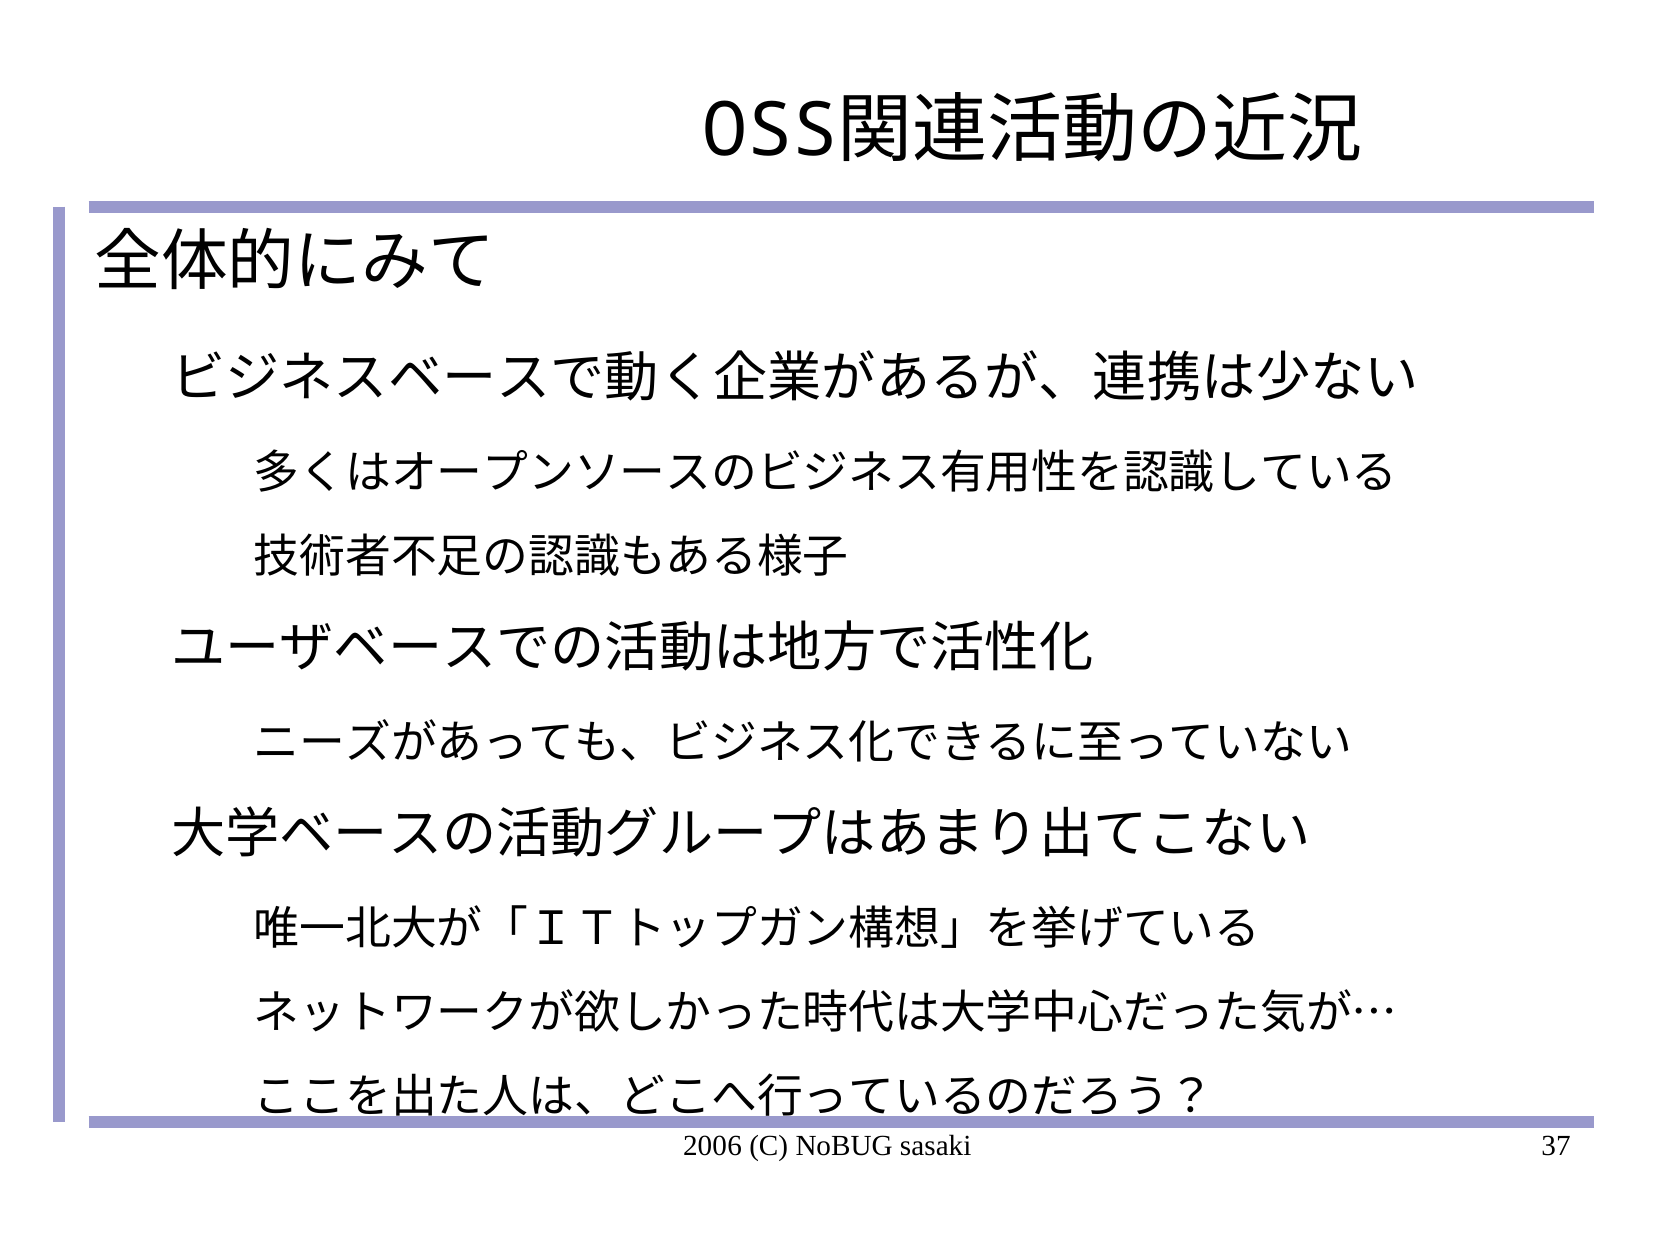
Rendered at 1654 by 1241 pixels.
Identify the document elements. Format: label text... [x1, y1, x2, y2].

list 全体的にみて ビジネスベースで動く企業があるが、連携は少ない 多くはオープンソースのビジネス有用性を認識している 技術者不足の認識もある様子 ユーザベースでの活動は地方で活性化 ニーズがあっても、ビジネス化できるに至っていない 大学ベースの活動グループはあまり出てこない 唯一北大が「ＩＴトップガン構想」を挙げている ネットワークが欲しかった時代は大学中心だった気が… ここを出た人は、どこへ行っているのだろう？ [76, 206, 1565, 1123]
title OSS関連活動の近況 [501, 59, 1563, 187]
